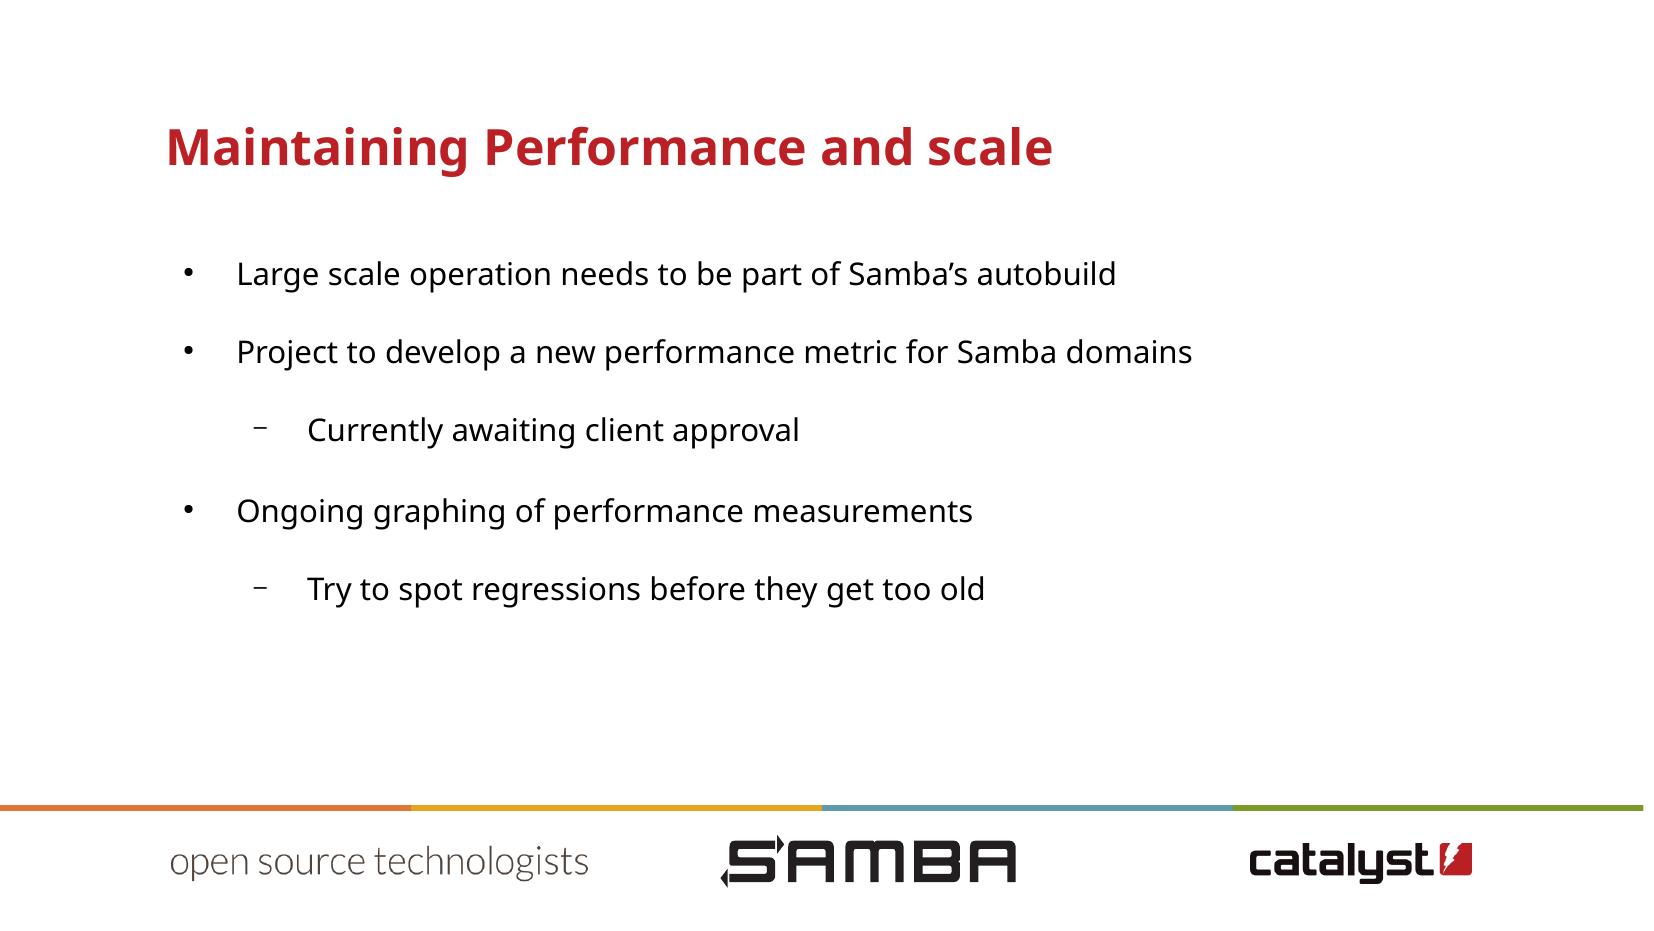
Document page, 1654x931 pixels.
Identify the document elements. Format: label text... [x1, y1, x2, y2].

picture [0, 805, 1644, 884]
title Maintaining Performance and scale [165, 68, 1489, 224]
list Large scale operation needs to be part of Samba’s autobuild Project to develop a new performance metric for Samba domains Currently awaiting client approval Ongoing graphing of performance measurements Try to spot regressions before they get too old [165, 230, 1489, 770]
